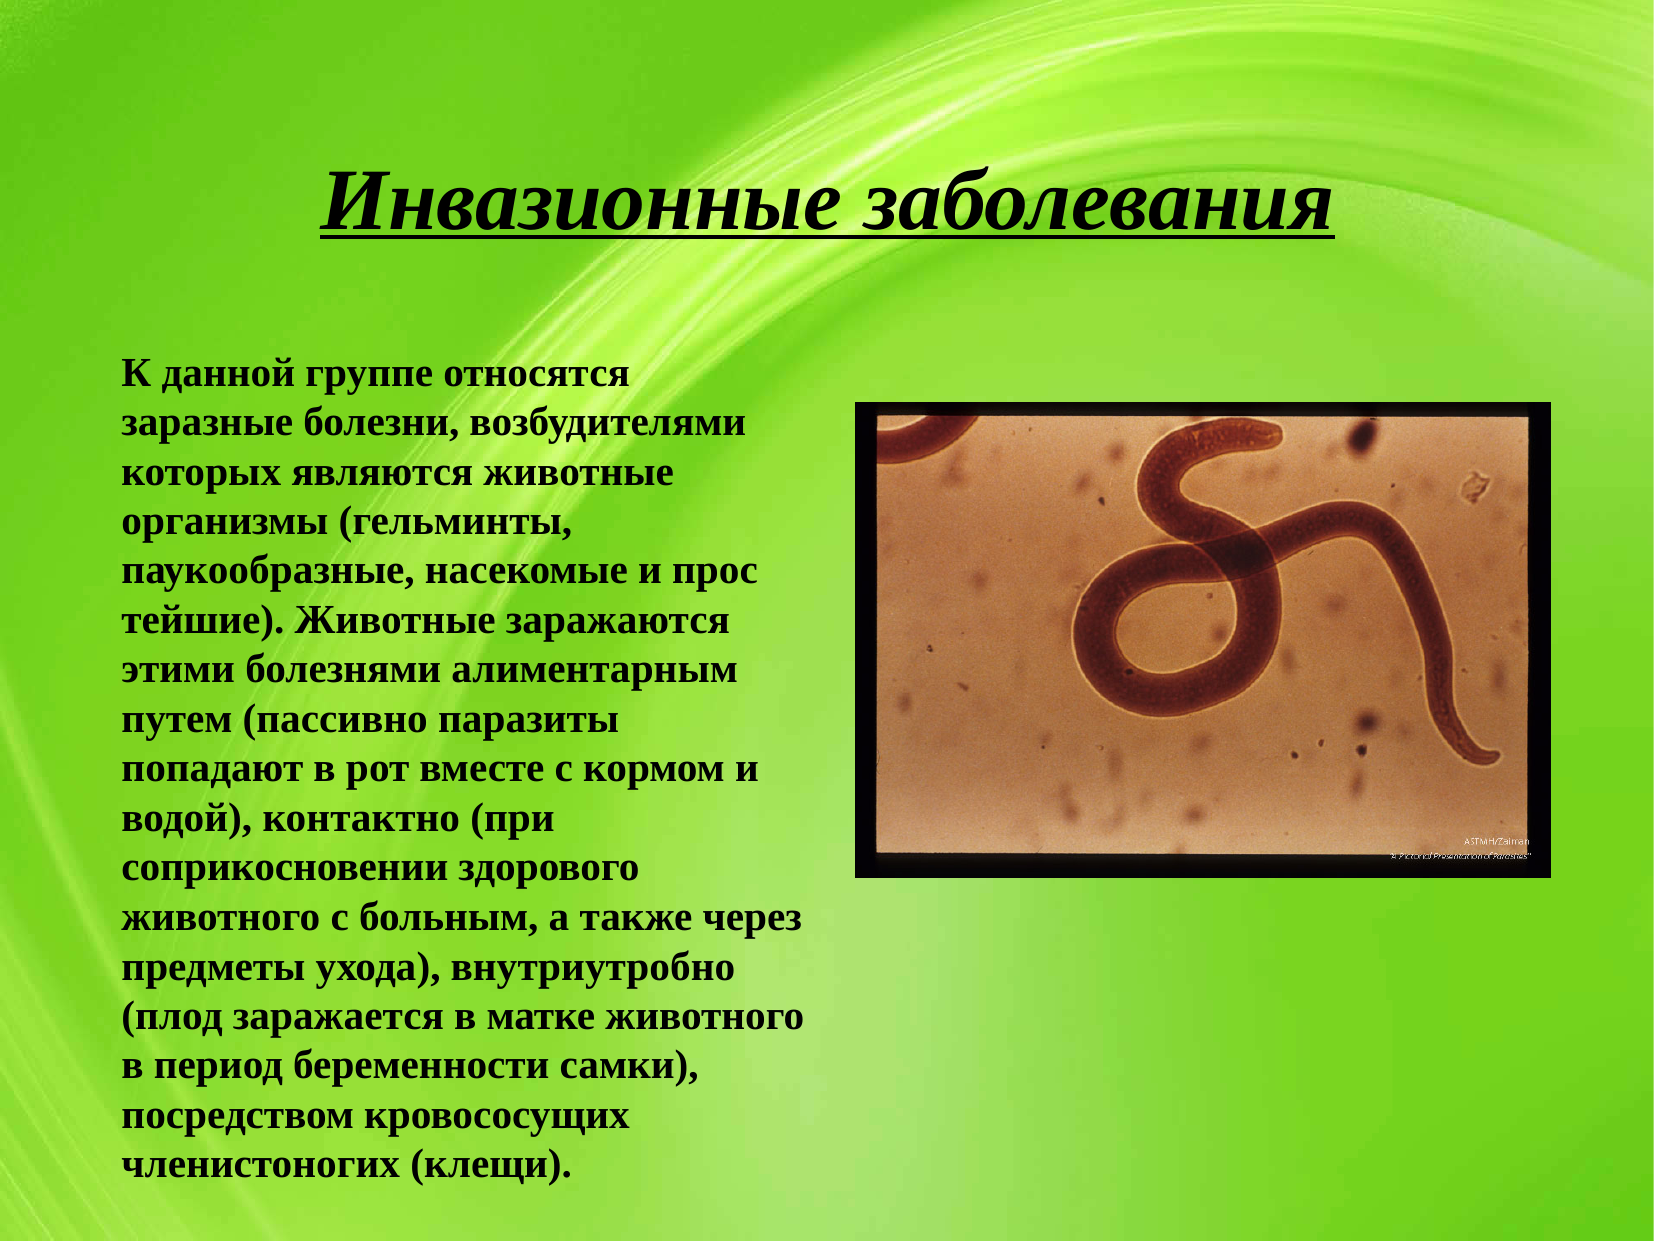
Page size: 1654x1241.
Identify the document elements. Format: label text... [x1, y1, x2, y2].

list К данной группе относятся заразные болезни, возбудителями которых являются животные организмы (гельминты, паукообразные, насекомые и прос­ тейшие). Животные заражаются этими болезнями алиментарным путем (пассивно паразиты попадают в рот вместе с кормом и водой), контактно (при соприкосновении здорового животного с больным, а также через предметы ухода), внутриутробно (плод заражается в матке животного в период беременности самки), посредством кровососущих членистоногих (клещи). [121, 344, 811, 1196]
title Инвазионные заболевания [121, 91, 1534, 299]
picture [855, 402, 1551, 878]
